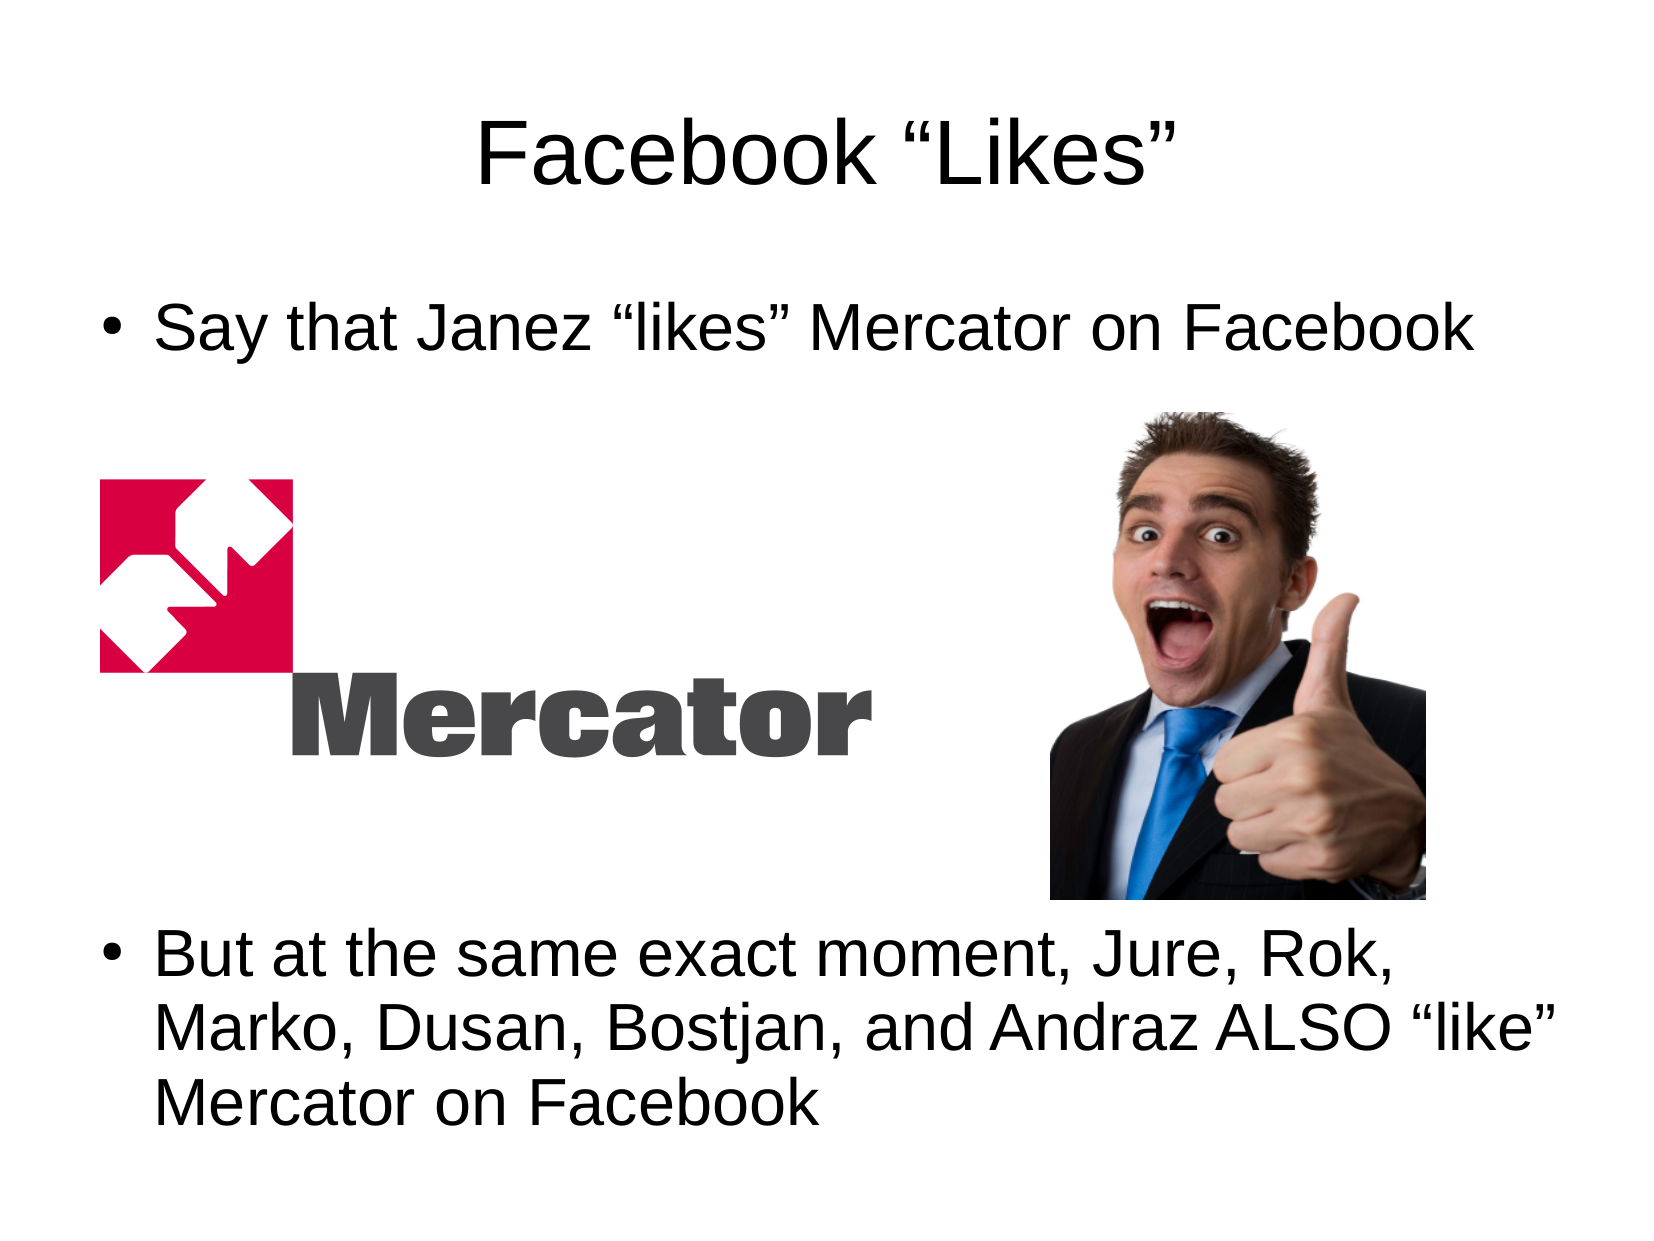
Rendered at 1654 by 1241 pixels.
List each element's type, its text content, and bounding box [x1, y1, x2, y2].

picture [1050, 412, 1426, 901]
list Say that Janez “likes” Mercator on Facebook But at the same exact moment, Jure, Rok, Marko, Dusan, Bostjan, and Andraz ALSO “like” Mercator on Facebook [82, 290, 1571, 1138]
picture [70, 449, 901, 787]
title Facebook “Likes” [82, 49, 1571, 257]
